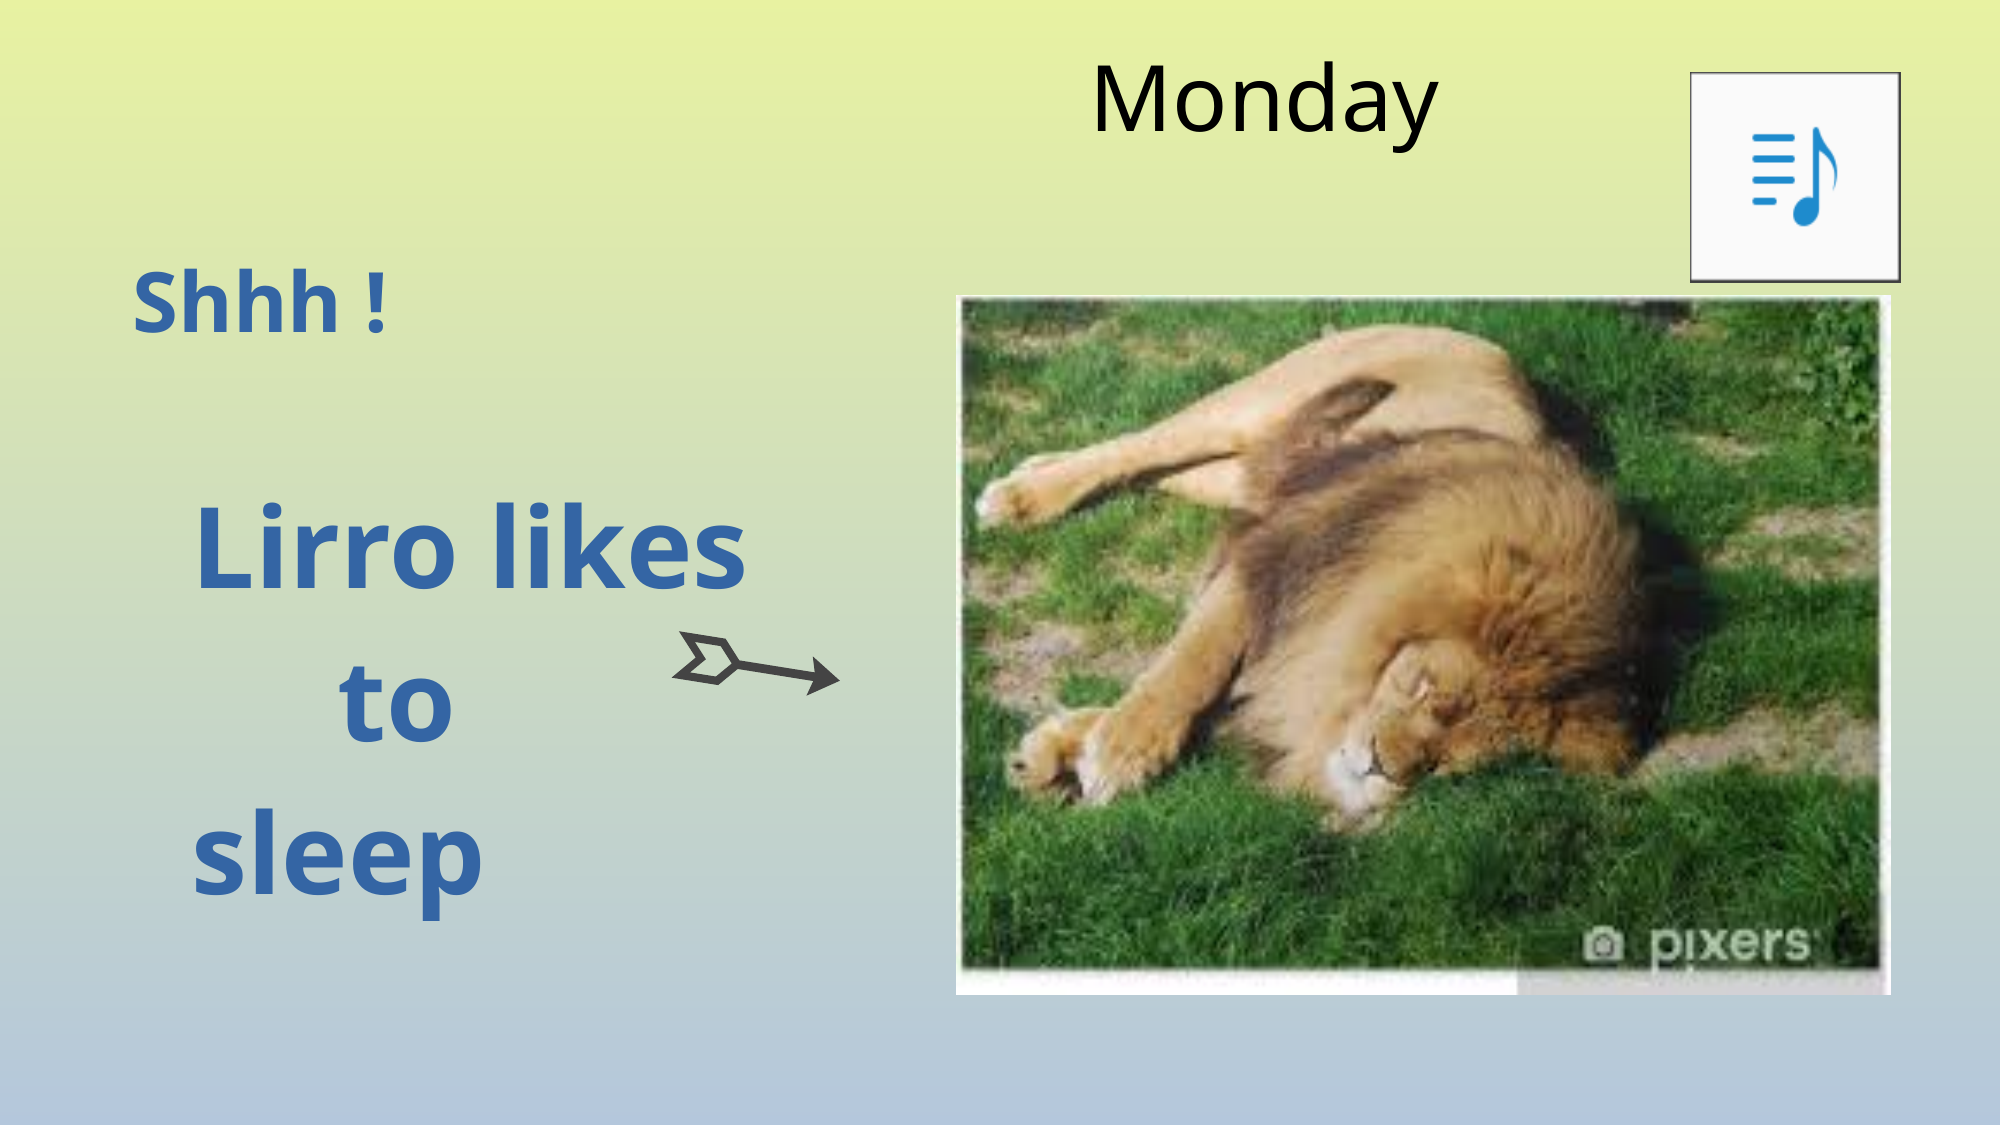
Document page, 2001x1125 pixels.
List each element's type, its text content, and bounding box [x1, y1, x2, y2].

text_box Lirro likes to sleep [176, 460, 768, 956]
picture [664, 626, 851, 709]
text_box [1688, 70, 1902, 284]
text_box Monday [1074, 26, 1677, 246]
text_box Shhh ! [117, 236, 556, 381]
picture [956, 295, 1891, 995]
